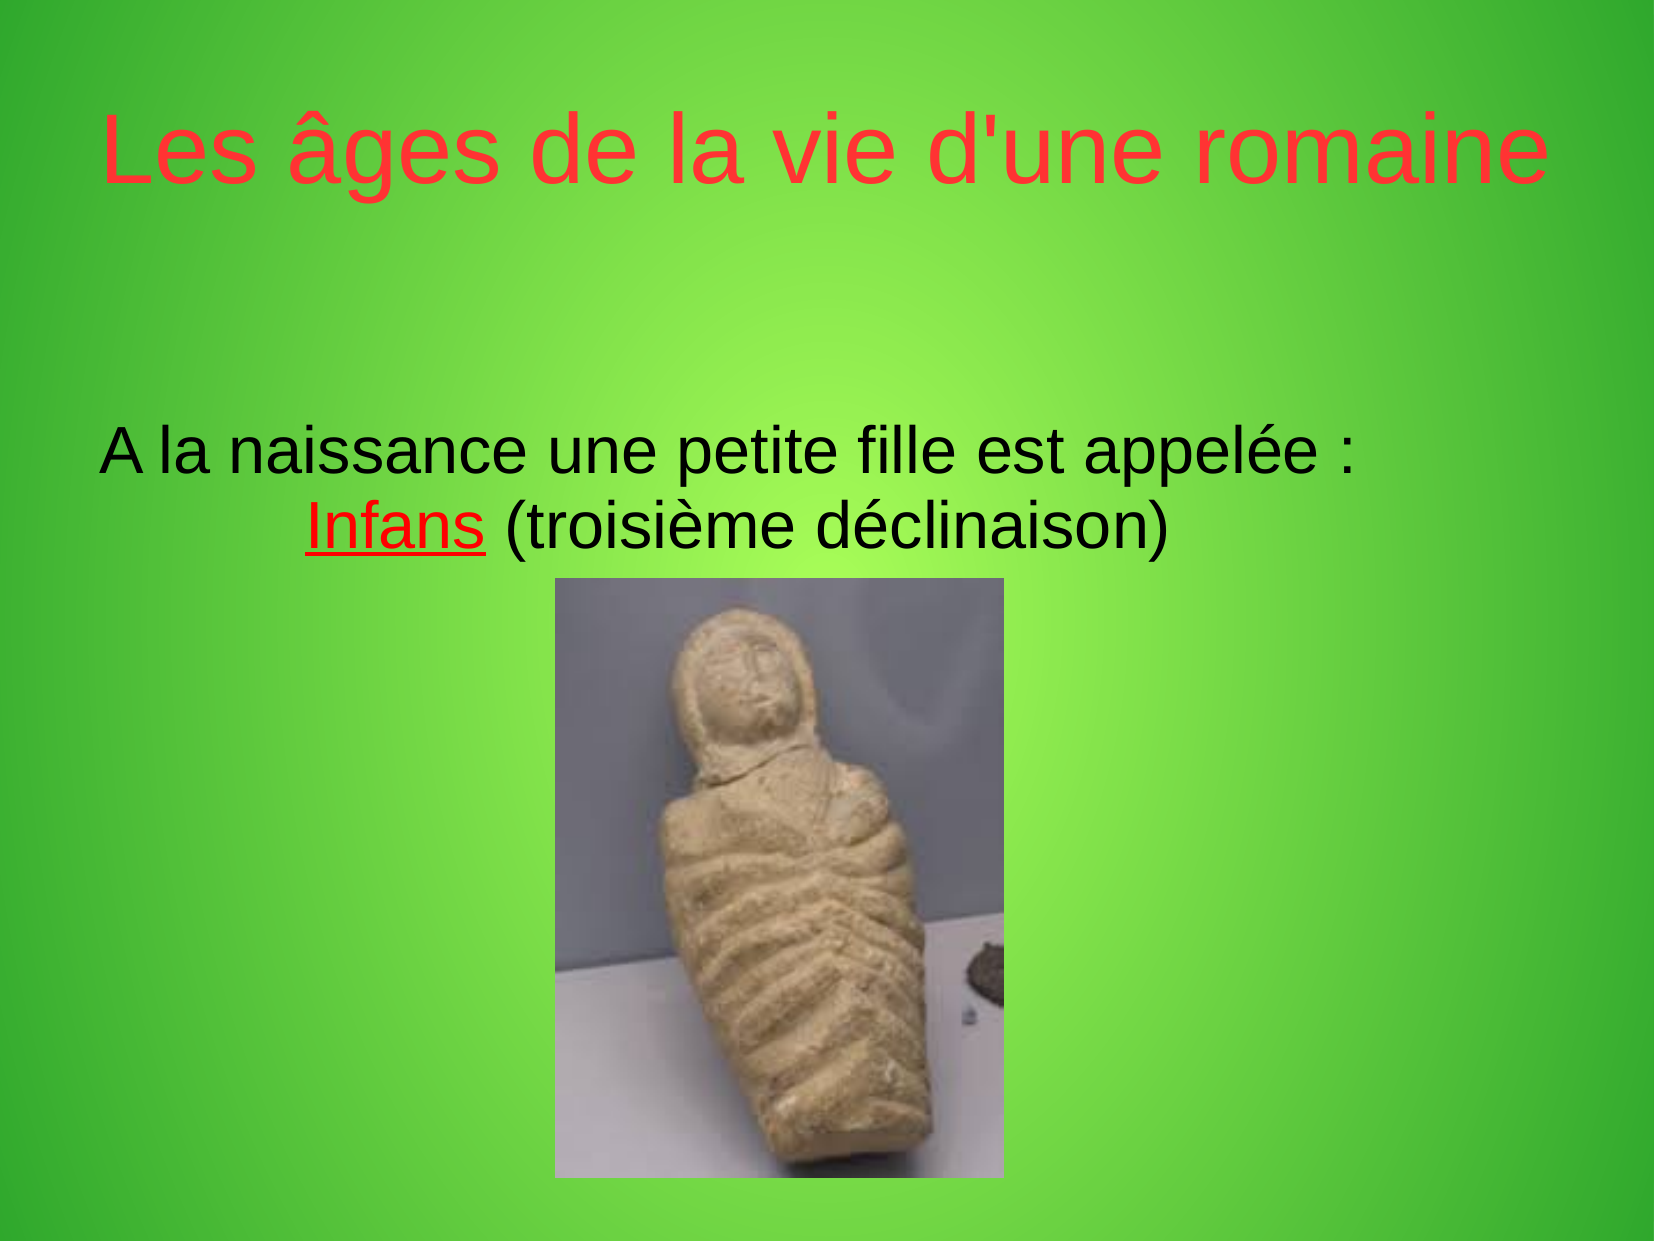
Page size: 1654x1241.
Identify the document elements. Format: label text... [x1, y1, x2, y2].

picture [555, 578, 1004, 1178]
title Les âges de la vie d'une romaine [82, 47, 1571, 252]
subtitle A la naissance une petite fille est appelée : Infans (troisième déclinaison) [82, 236, 1394, 665]
